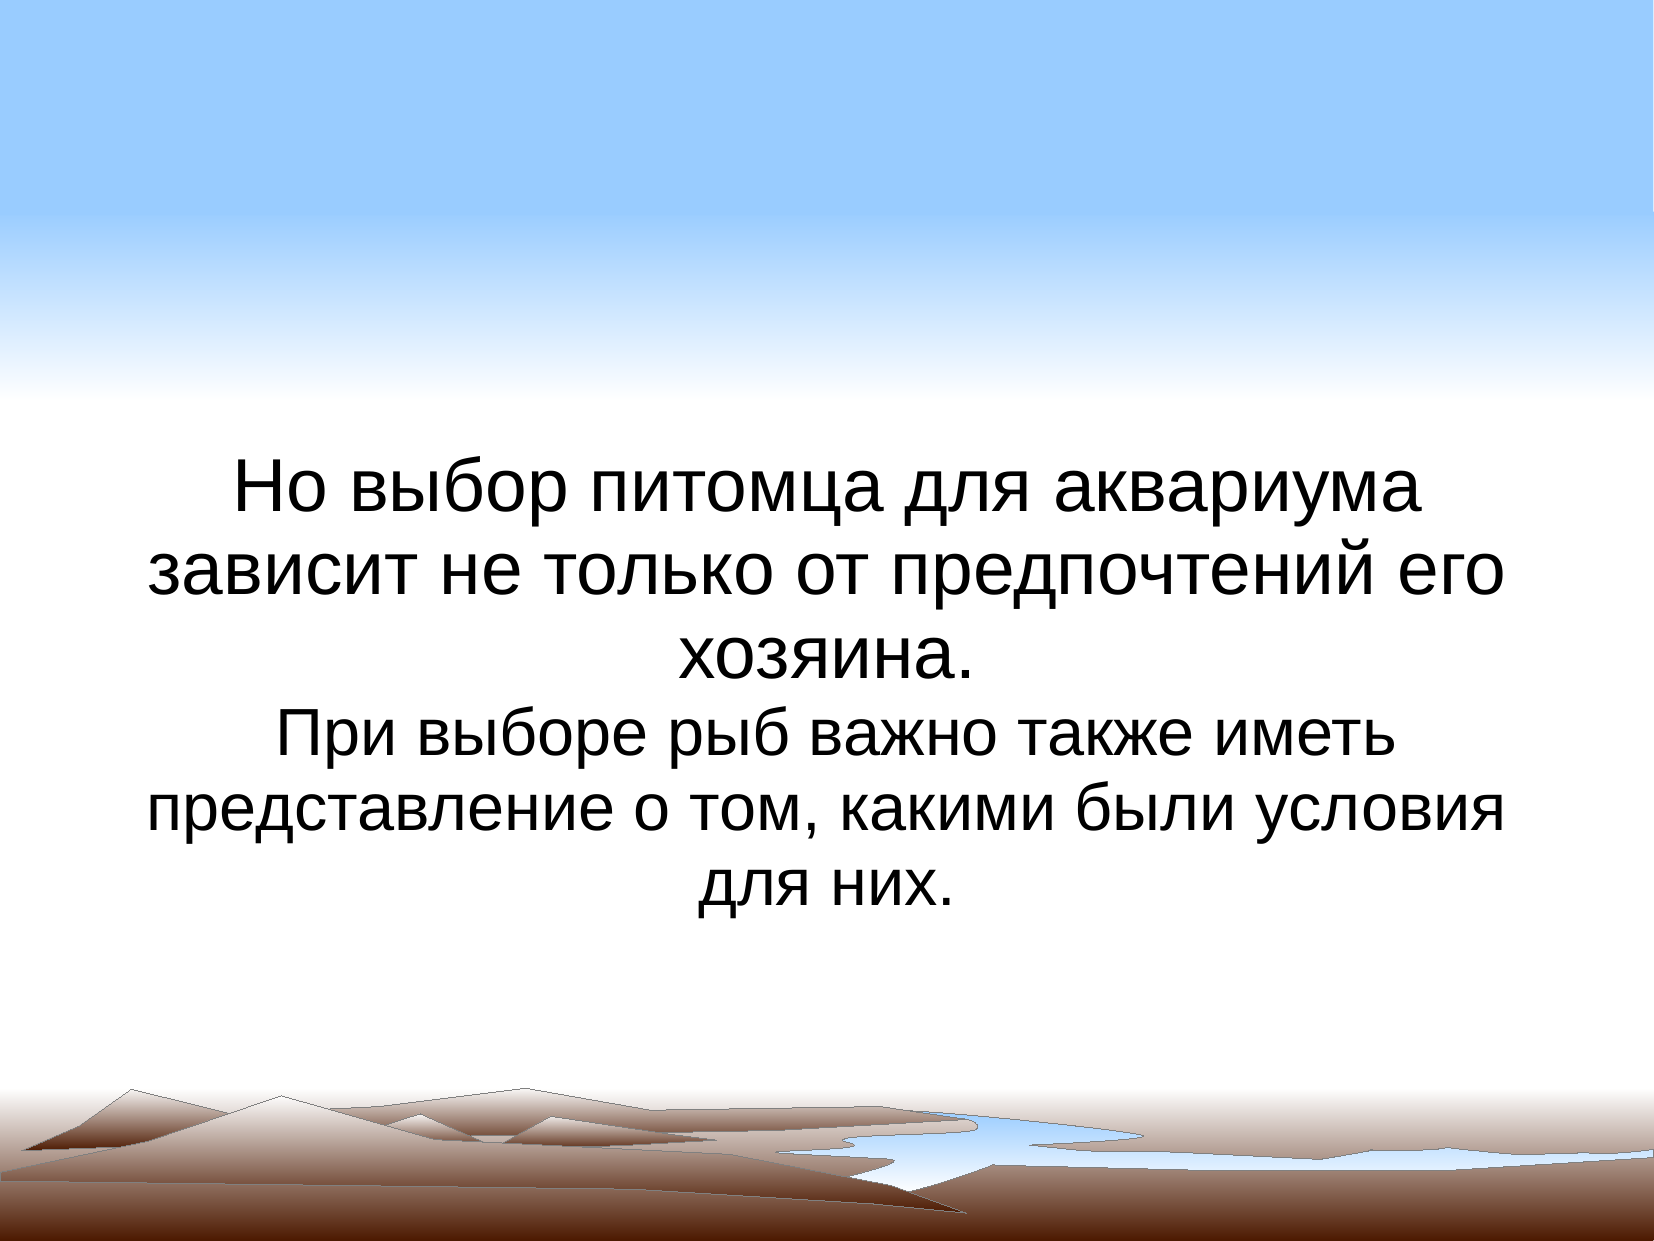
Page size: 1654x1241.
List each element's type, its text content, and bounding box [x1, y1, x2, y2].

subtitle Но выбор питомца для аквариума зависит не только от предпочтений его хозяина. При выборе рыб важно также иметь представление о том, какими были условия для них. [121, 261, 1534, 1101]
